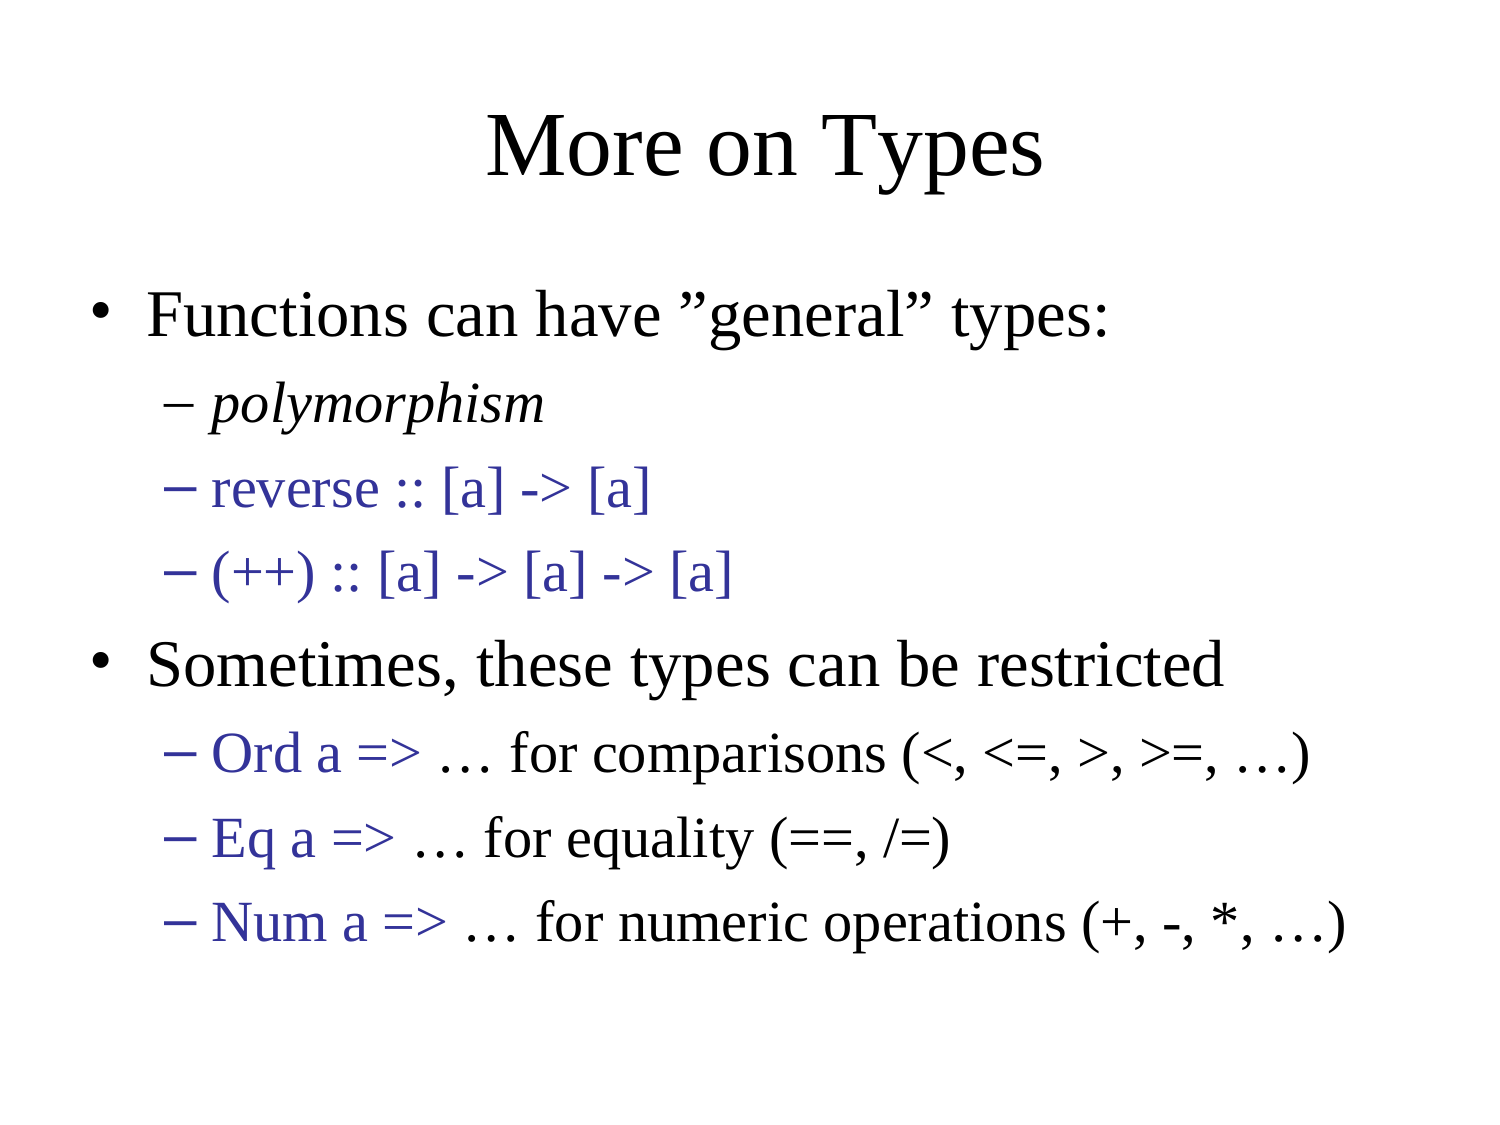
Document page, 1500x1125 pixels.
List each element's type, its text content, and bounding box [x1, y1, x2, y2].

list Functions can have ”general” types: polymorphism reverse :: [a] -> [a] (++) :: [a] -> [a] -> [a] Sometimes, these types can be restricted Ord a => … for comparisons (<, <=, >, >=, …) Eq a => … for equality (==, /=) Num a => … for numeric operations (+, -, *, …) [75, 262, 1447, 1005]
title More on Types [75, 45, 1426, 233]
